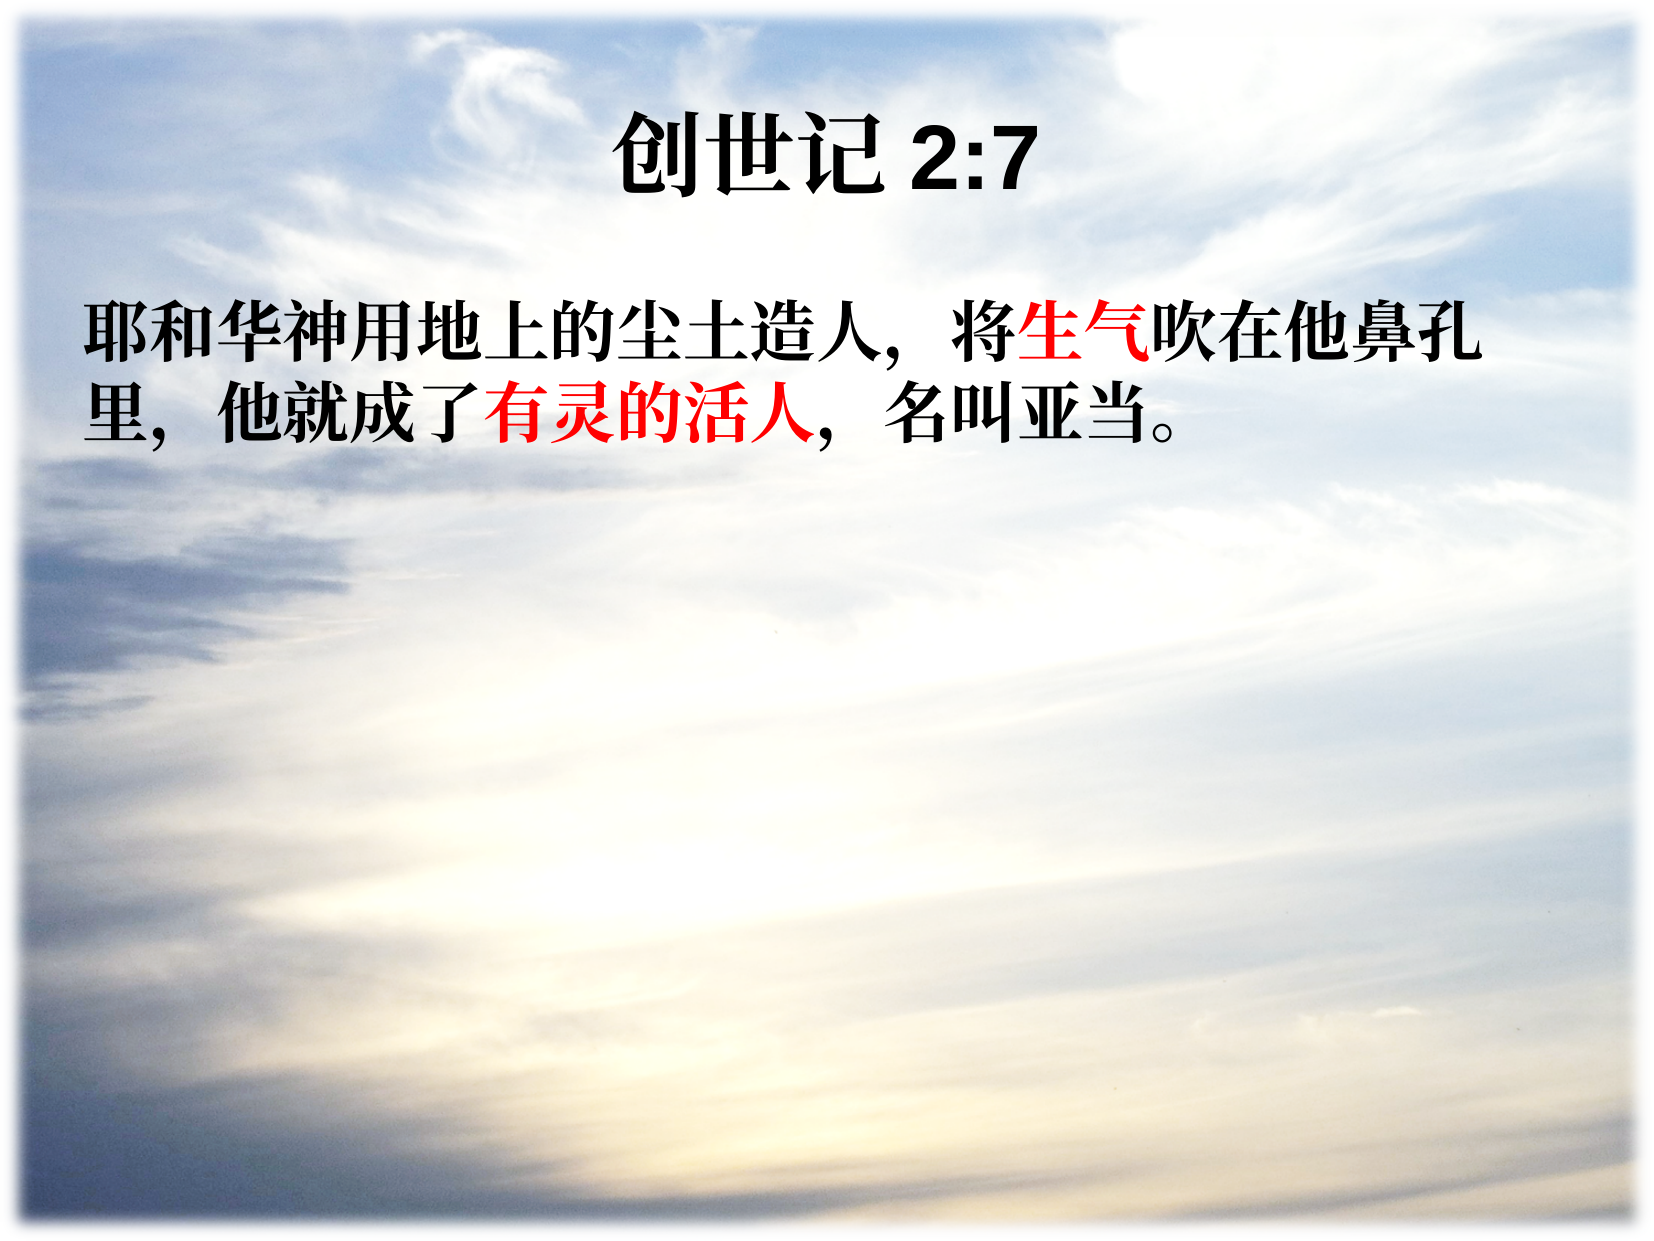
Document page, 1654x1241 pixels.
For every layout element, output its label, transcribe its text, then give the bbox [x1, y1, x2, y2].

list 耶和华神用地上的尘土造人，将生气吹在他鼻孔里，他就成了有灵的活人，名叫亚当。 [82, 290, 1571, 1109]
title 创世记2:7 [82, 49, 1571, 257]
picture [0, 0, 1654, 1241]
